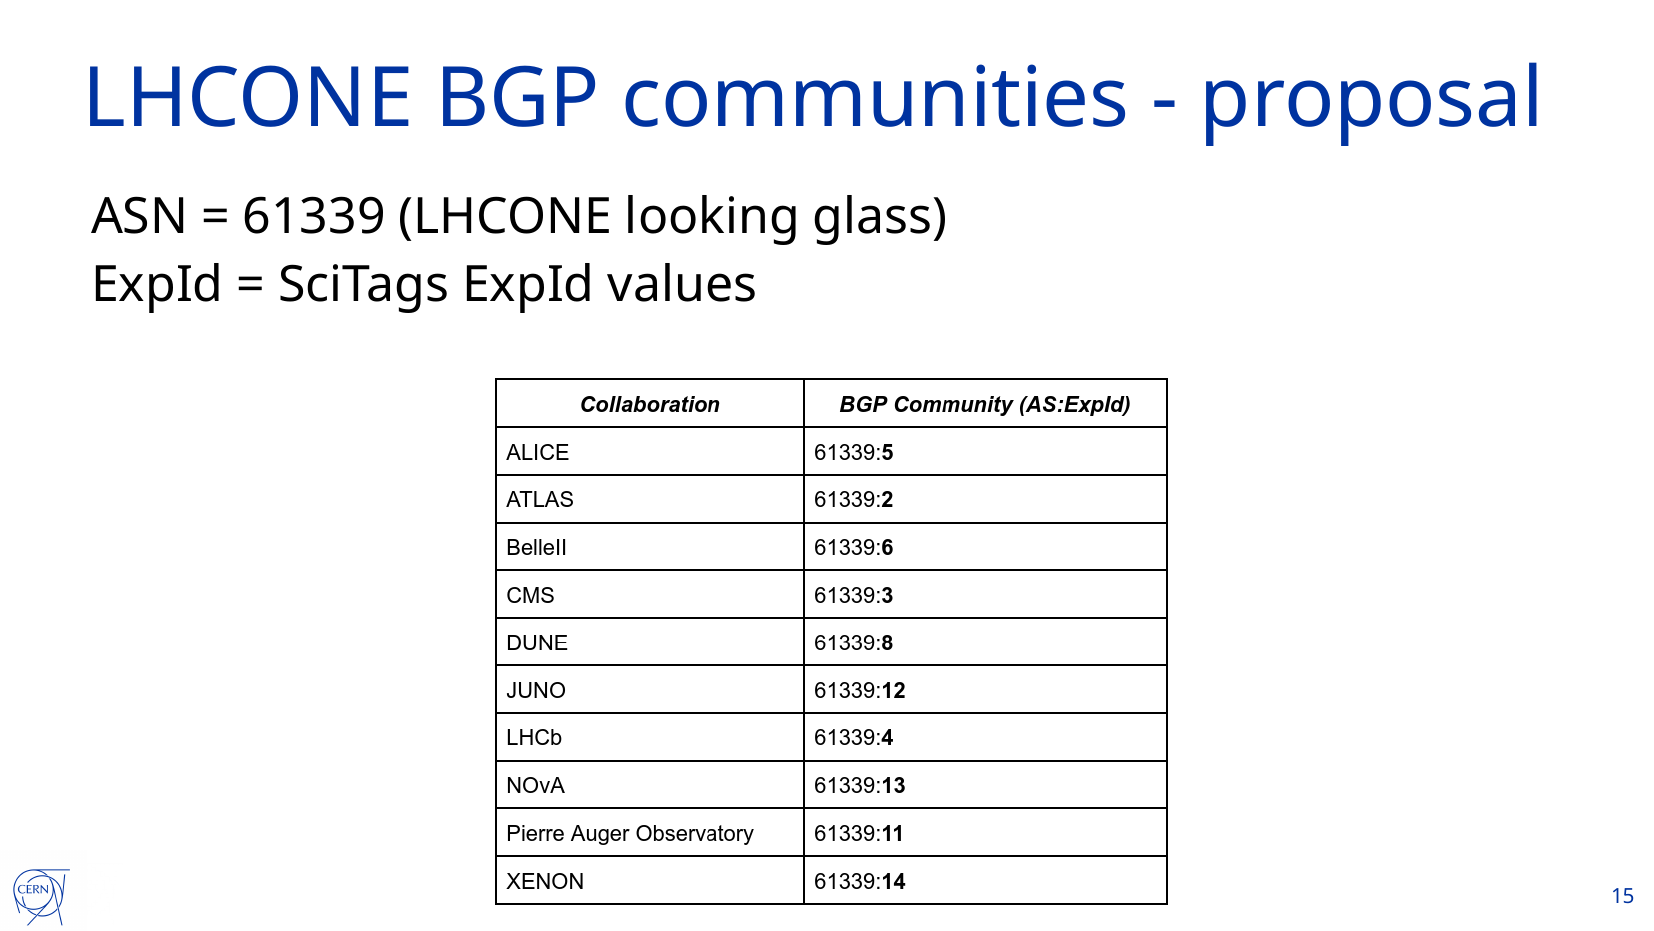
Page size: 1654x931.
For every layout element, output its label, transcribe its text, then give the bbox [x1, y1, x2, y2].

text_box ASN = 61339 (LHCONE looking glass) ExpId = SciTags ExpId values [76, 172, 1601, 931]
title LHCONE BGP communities - proposal [82, 37, 1571, 166]
picture [0, 850, 76, 931]
picture [472, 372, 1183, 914]
